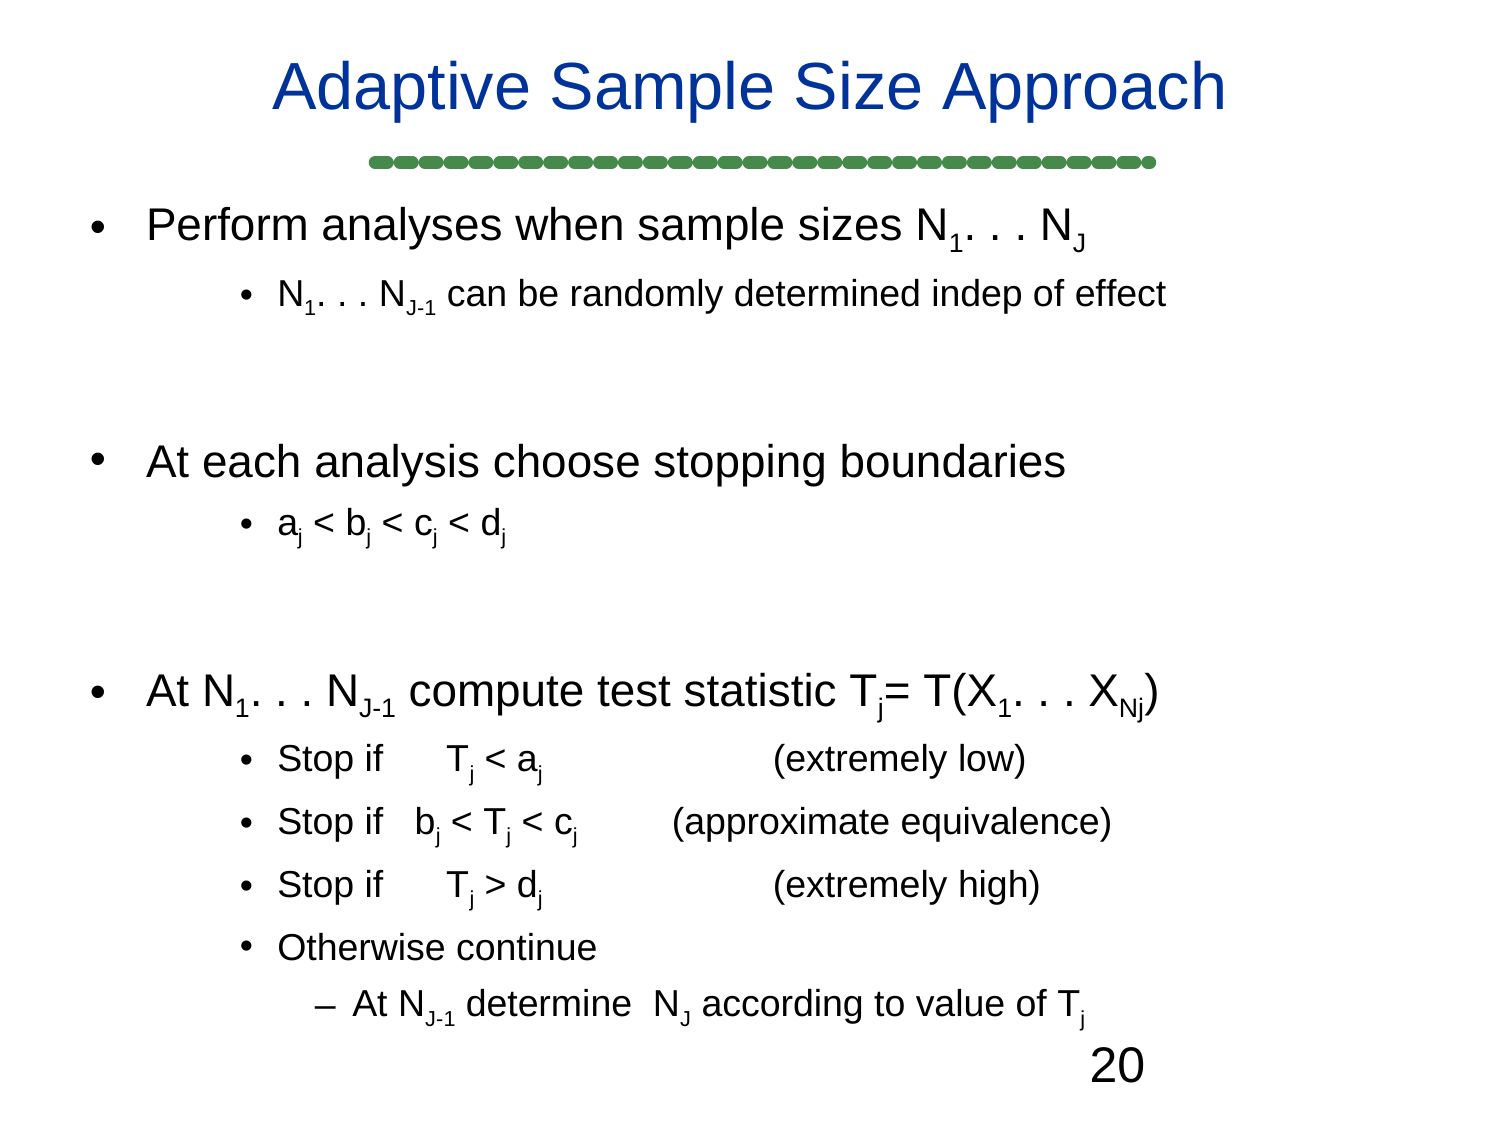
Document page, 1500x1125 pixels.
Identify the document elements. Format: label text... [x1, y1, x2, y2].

list Perform analyses when sample sizes N1. . . NJ N1. . . NJ-1 can be randomly determined indep of effect At each analysis choose stopping boundaries aj < bj < cj < dj At N1. . . NJ-1 compute test statistic Tj= T(X1. . . XNj) Stop if Tj < aj (extremely low) Stop if bj < Tj < cj (approximate equivalence) Stop if Tj > dj (extremely high) Otherwise continue At NJ-1 determine NJ according to value of Tj [75, 187, 1426, 1050]
title Adaptive Sample Size Approach [37, 24, 1463, 141]
